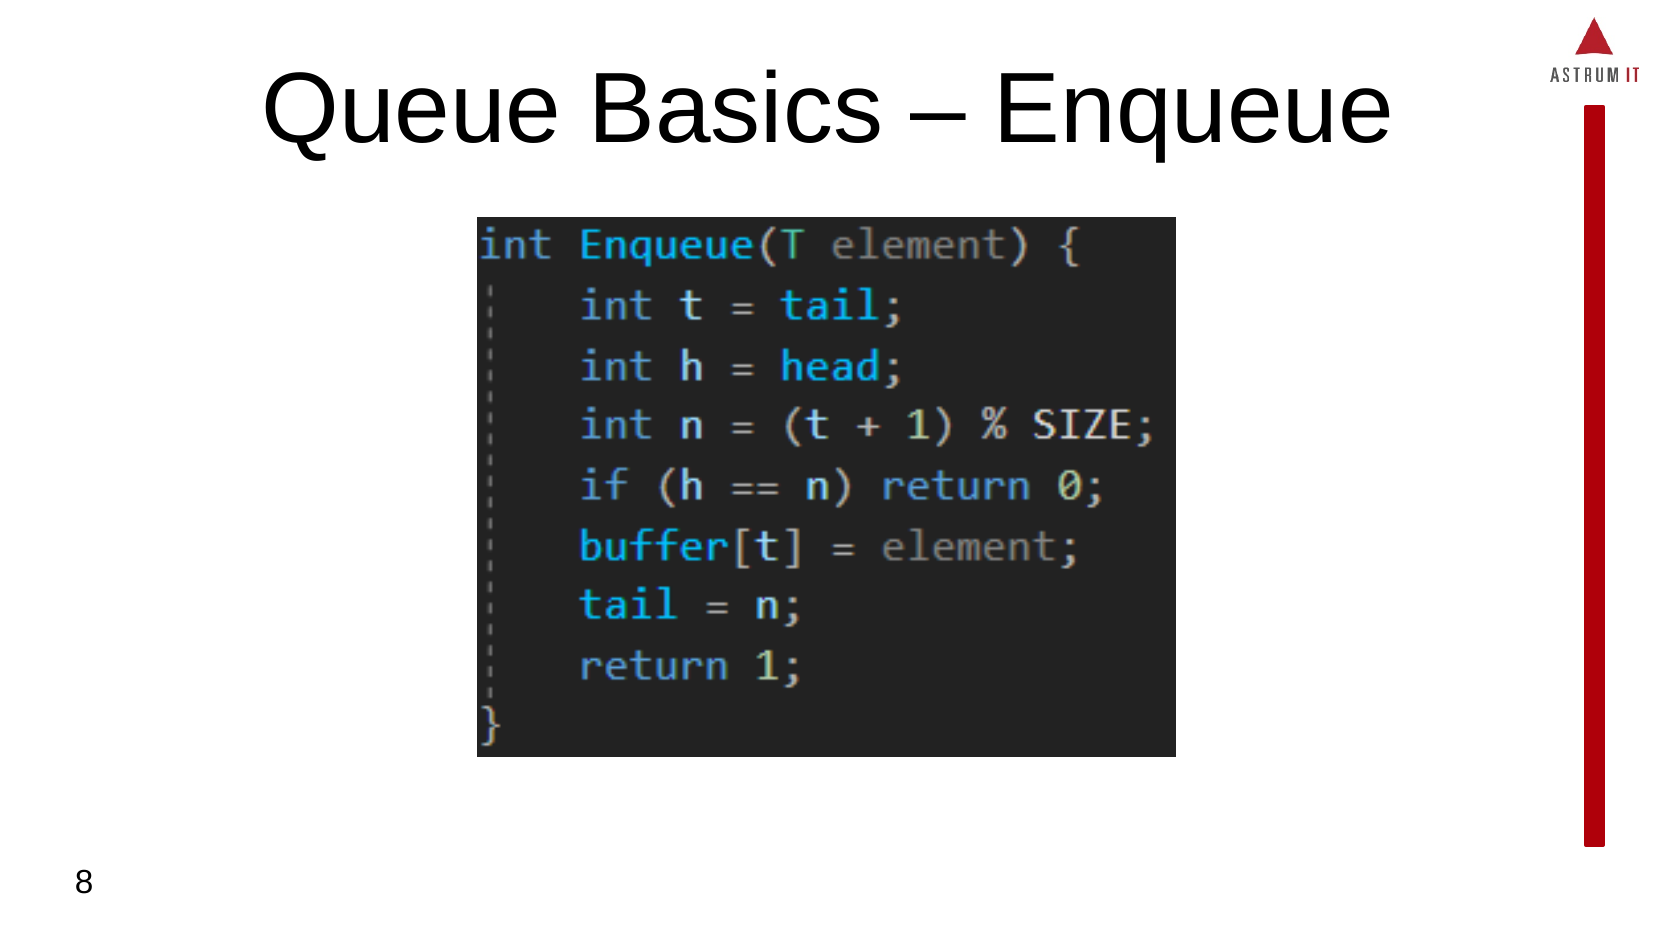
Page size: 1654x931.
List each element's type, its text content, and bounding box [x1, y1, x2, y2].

title Queue Basics – Enqueue [114, 30, 1541, 186]
picture [477, 217, 1176, 757]
picture [1550, 17, 1639, 82]
